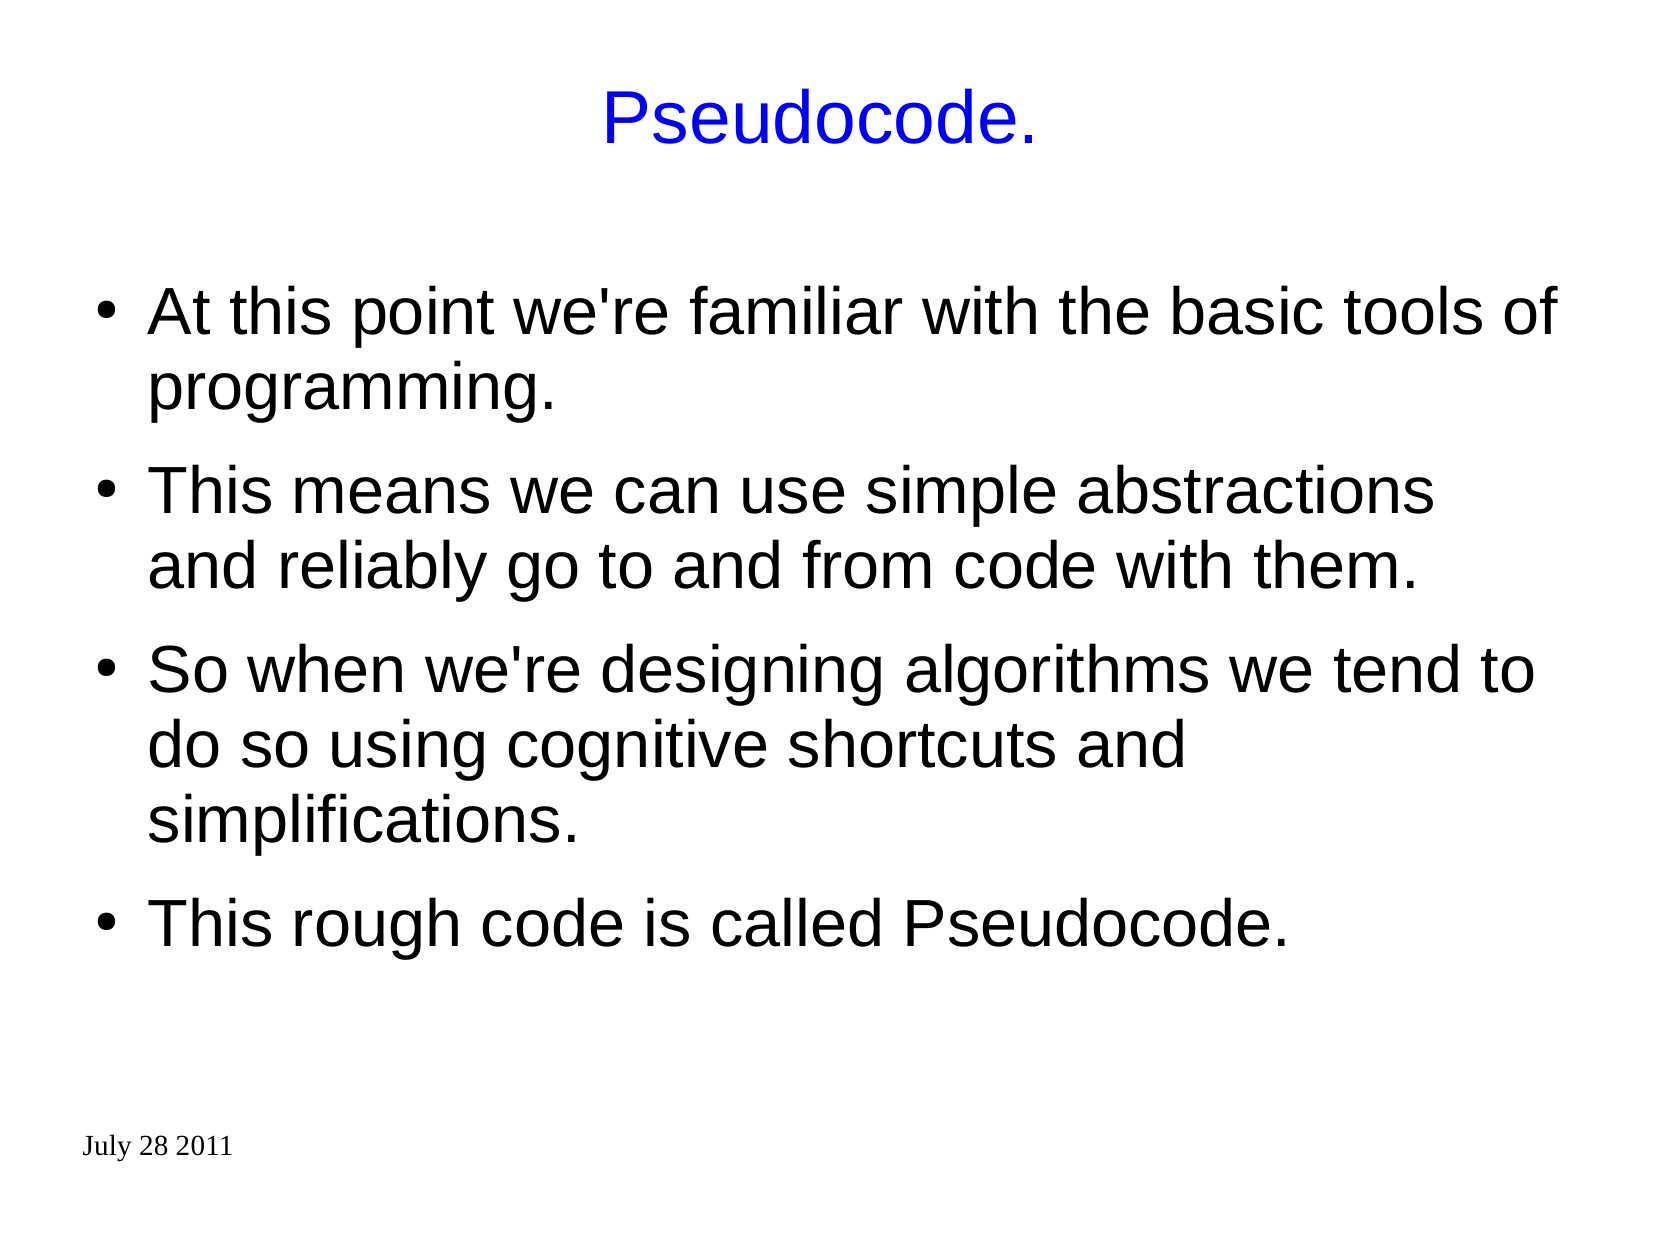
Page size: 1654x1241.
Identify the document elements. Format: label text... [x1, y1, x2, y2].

list At this point we're familiar with the basic tools of programming. This means we can use simple abstractions and reliably go to and from code with them. So when we're designing algorithms we tend to do so using cognitive shortcuts and simplifications. This rough code is called Pseudocode. [76, 274, 1565, 1093]
title Pseudocode. [76, 58, 1565, 178]
